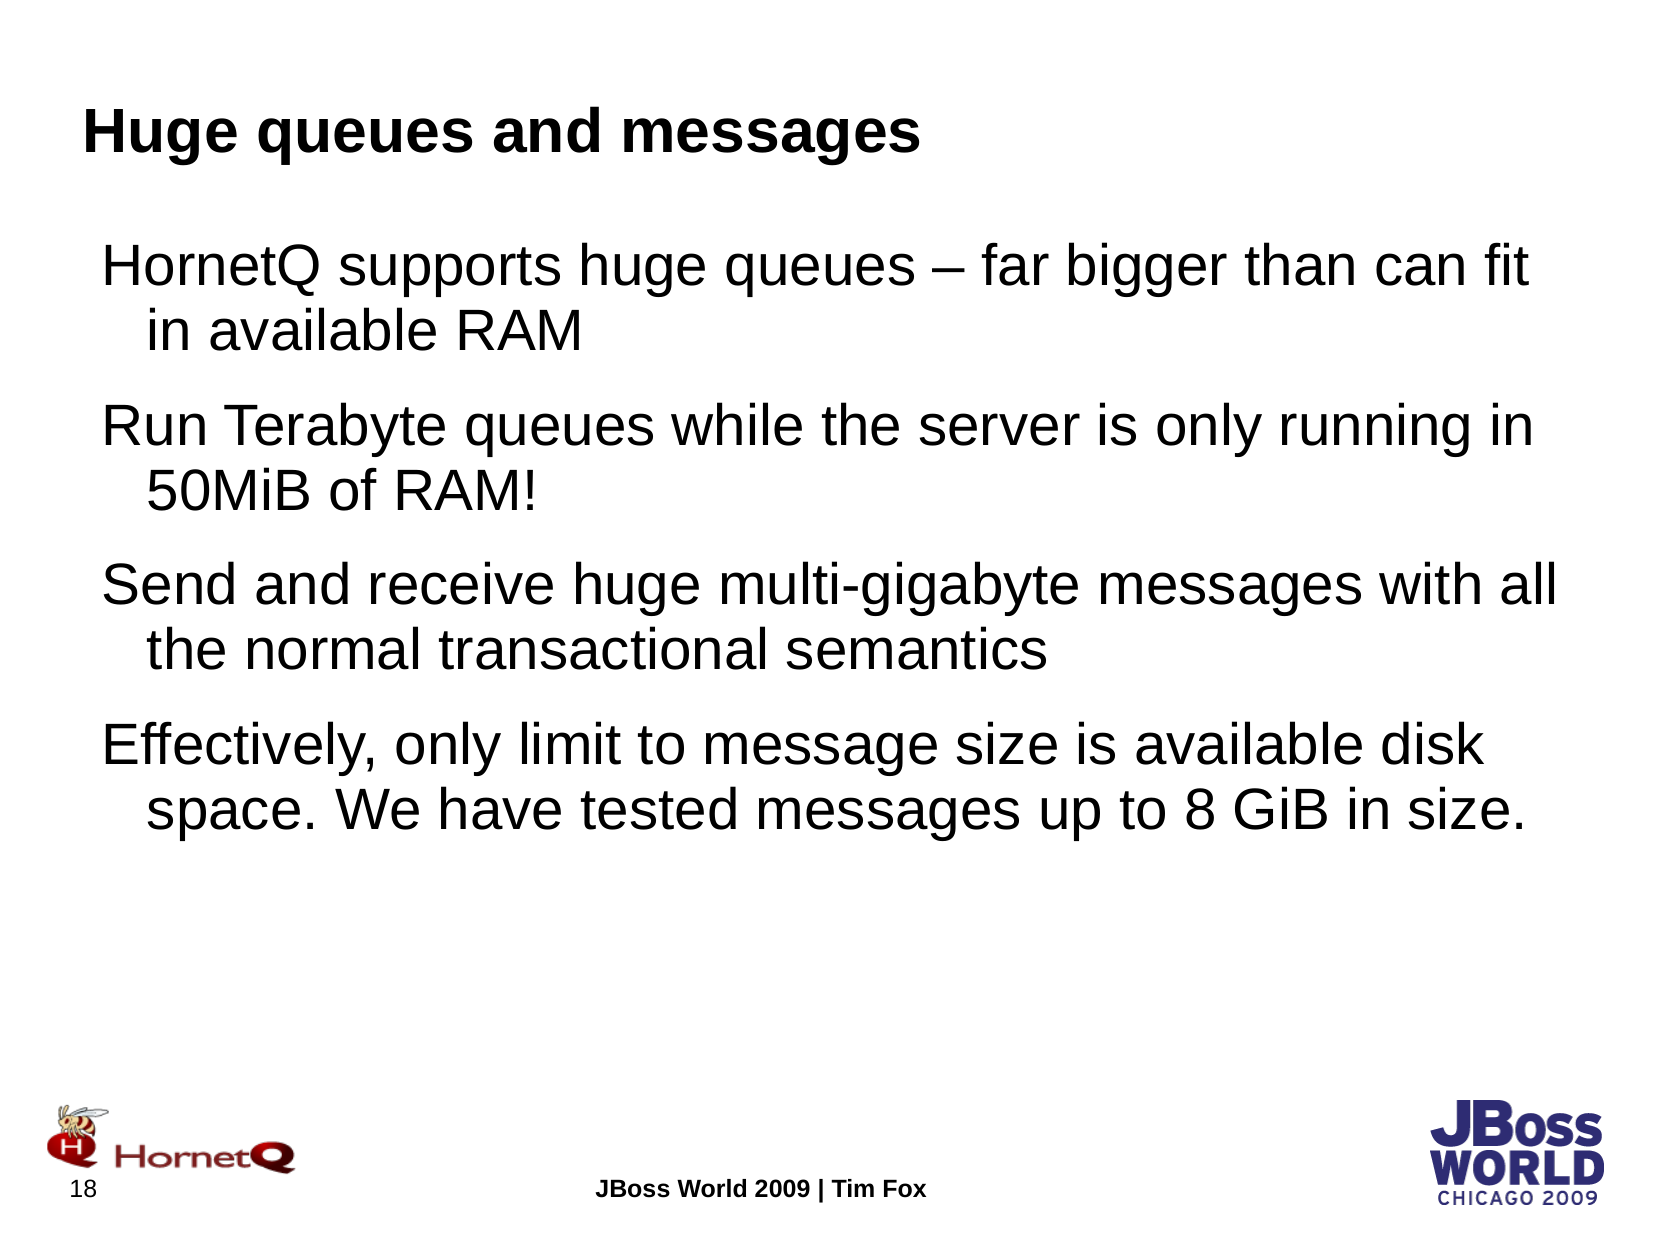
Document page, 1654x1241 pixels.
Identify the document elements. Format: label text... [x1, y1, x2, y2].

list HornetQ supports huge queues – far bigger than can fit in available RAM Run Terabyte queues while the server is only running in 50MiB of RAM! Send and receive huge multi-gigabyte messages with all the normal transactional semantics Effectively, only limit to message size is available disk space. We have tested messages up to 8 GiB in size. [86, 232, 1576, 1101]
picture [46, 1101, 297, 1177]
title Huge queues and messages [82, 37, 1571, 226]
picture [1430, 1099, 1604, 1212]
